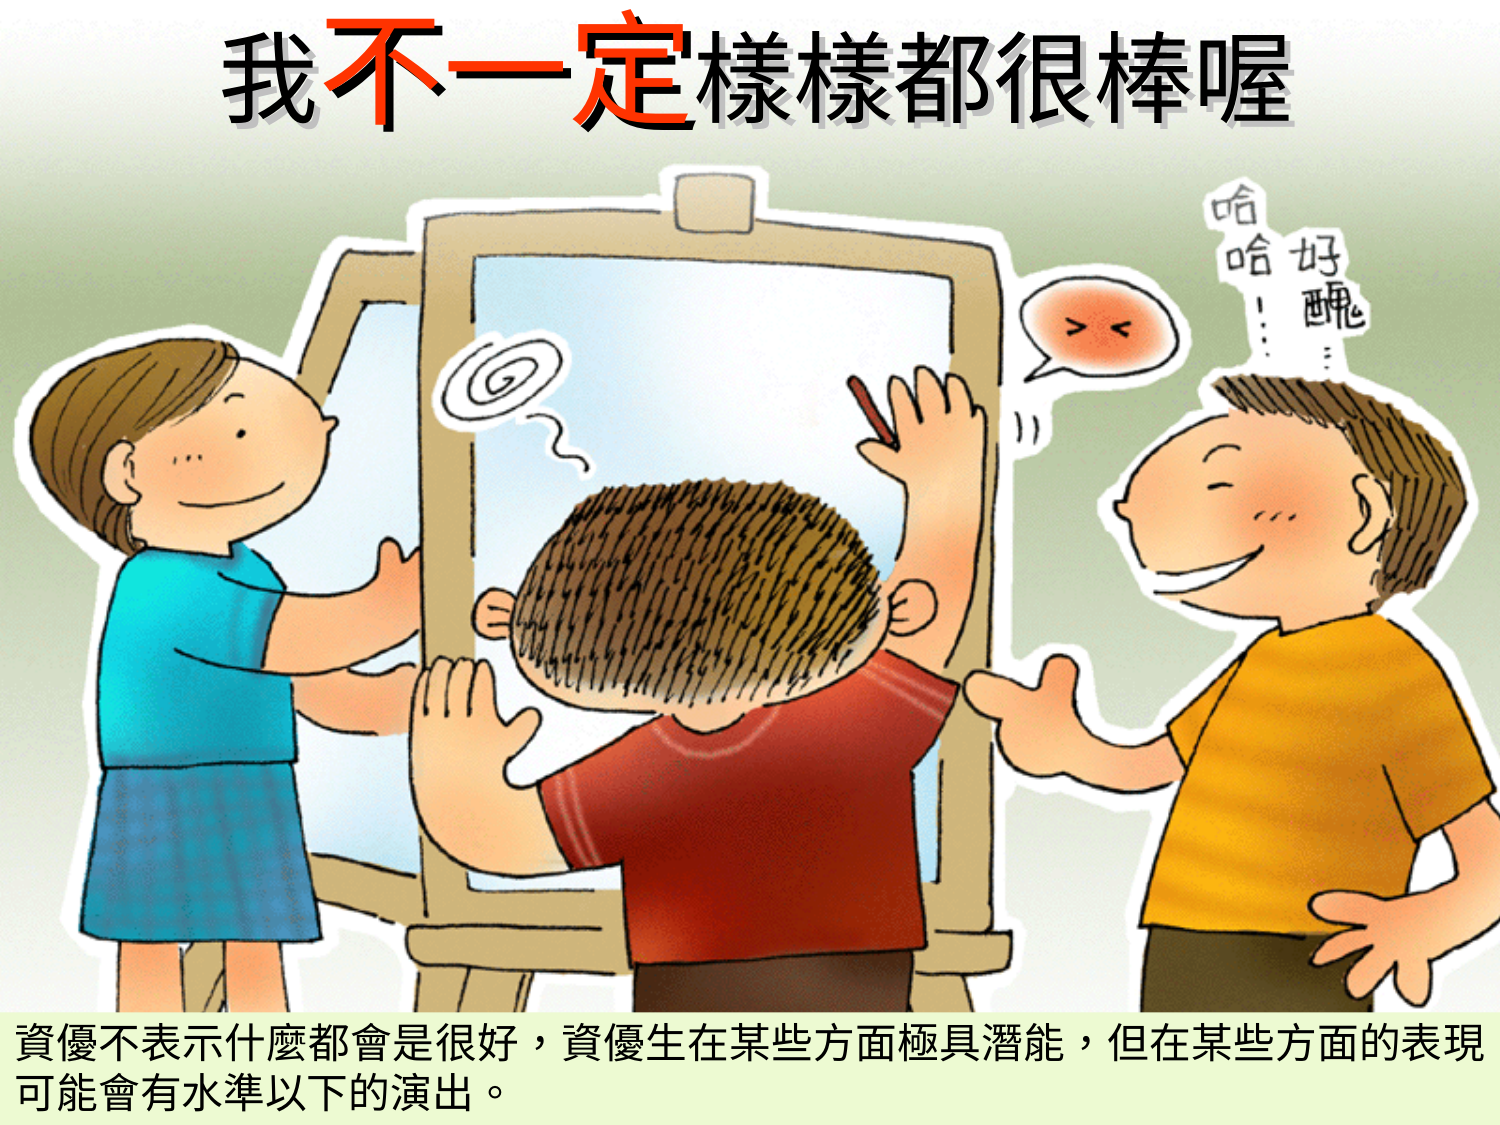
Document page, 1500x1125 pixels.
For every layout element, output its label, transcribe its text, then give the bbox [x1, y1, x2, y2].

title 我不一定樣樣都很棒喔 [150, 0, 1363, 150]
picture [0, 0, 1500, 1012]
subtitle 資優不表示什麼都會是很好，資優生在某些方面極具潛能，但在某些方面的表現可能會有水準以下的演出。 [0, 1012, 1500, 1125]
